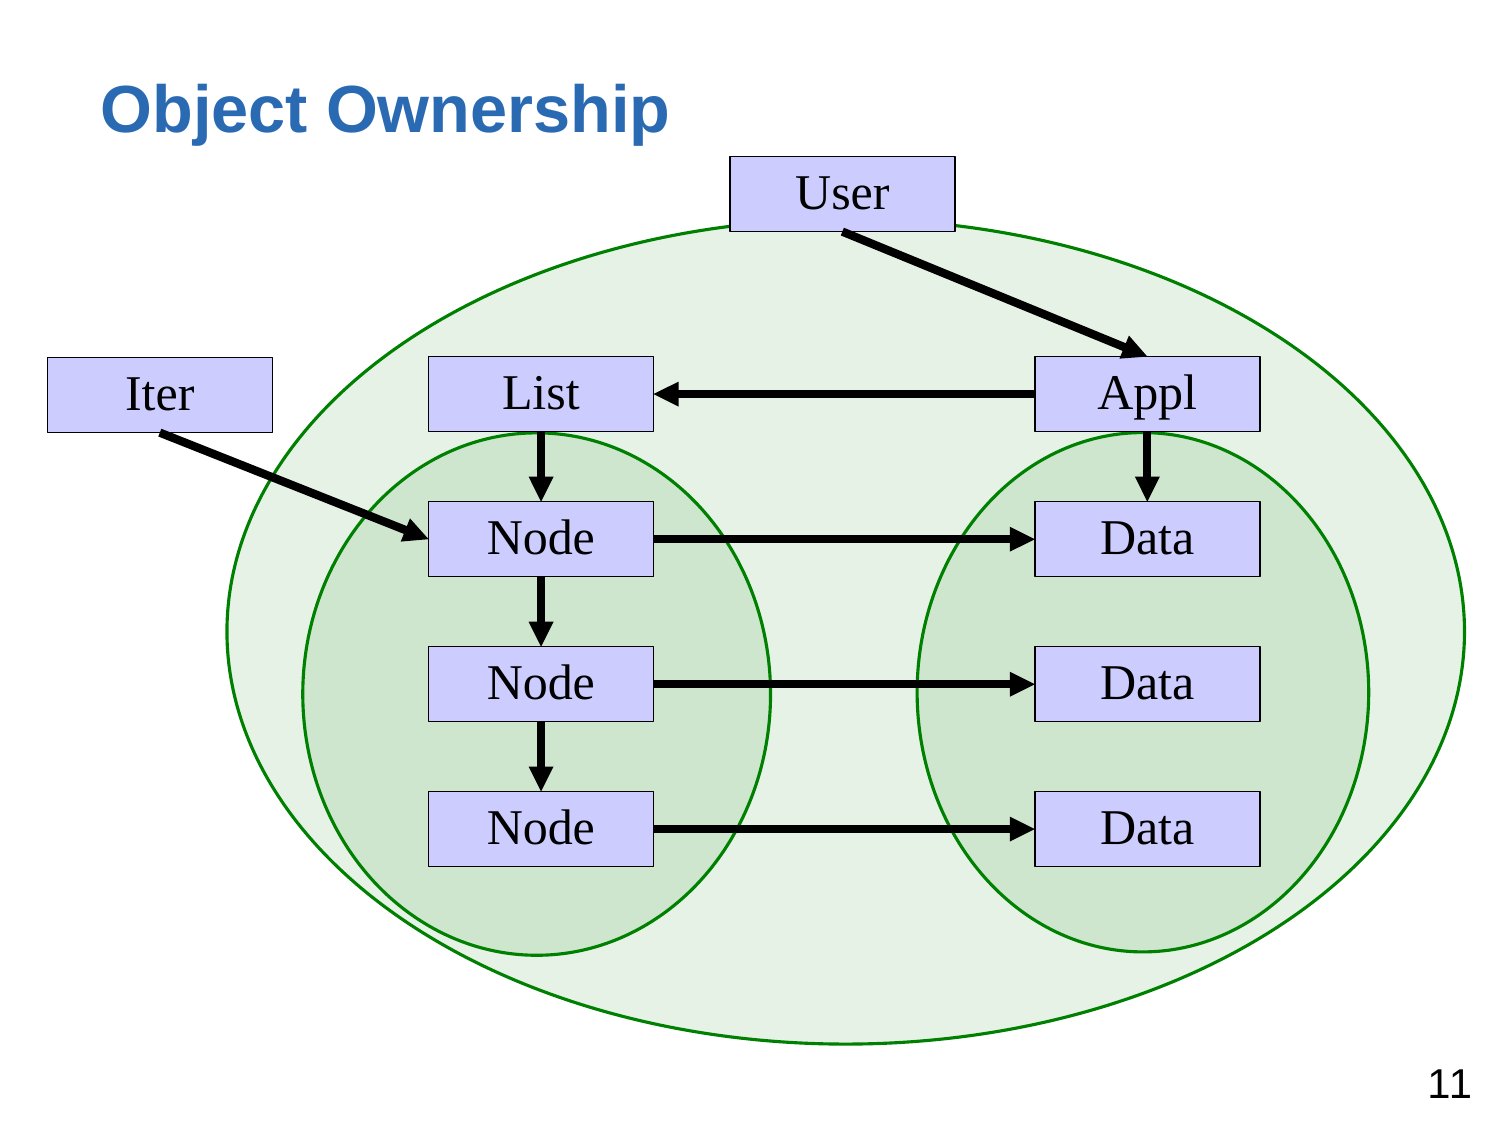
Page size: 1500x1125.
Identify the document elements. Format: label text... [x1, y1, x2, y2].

text_box Data [1034, 646, 1260, 722]
text_box [274, 226, 1122, 537]
text_box Iter [47, 357, 273, 433]
text_box Data [1034, 791, 1260, 867]
text_box List [428, 356, 654, 432]
text_box [542, 395, 1146, 538]
text_box Node [428, 791, 654, 867]
text_box Node [428, 501, 654, 577]
text_box User [729, 156, 955, 232]
text_box Node [428, 646, 654, 722]
text_box Appl [1034, 356, 1260, 432]
title Object Ownership [85, 63, 1407, 155]
text_box Data [1034, 501, 1260, 577]
text_box [226, 225, 1465, 1045]
